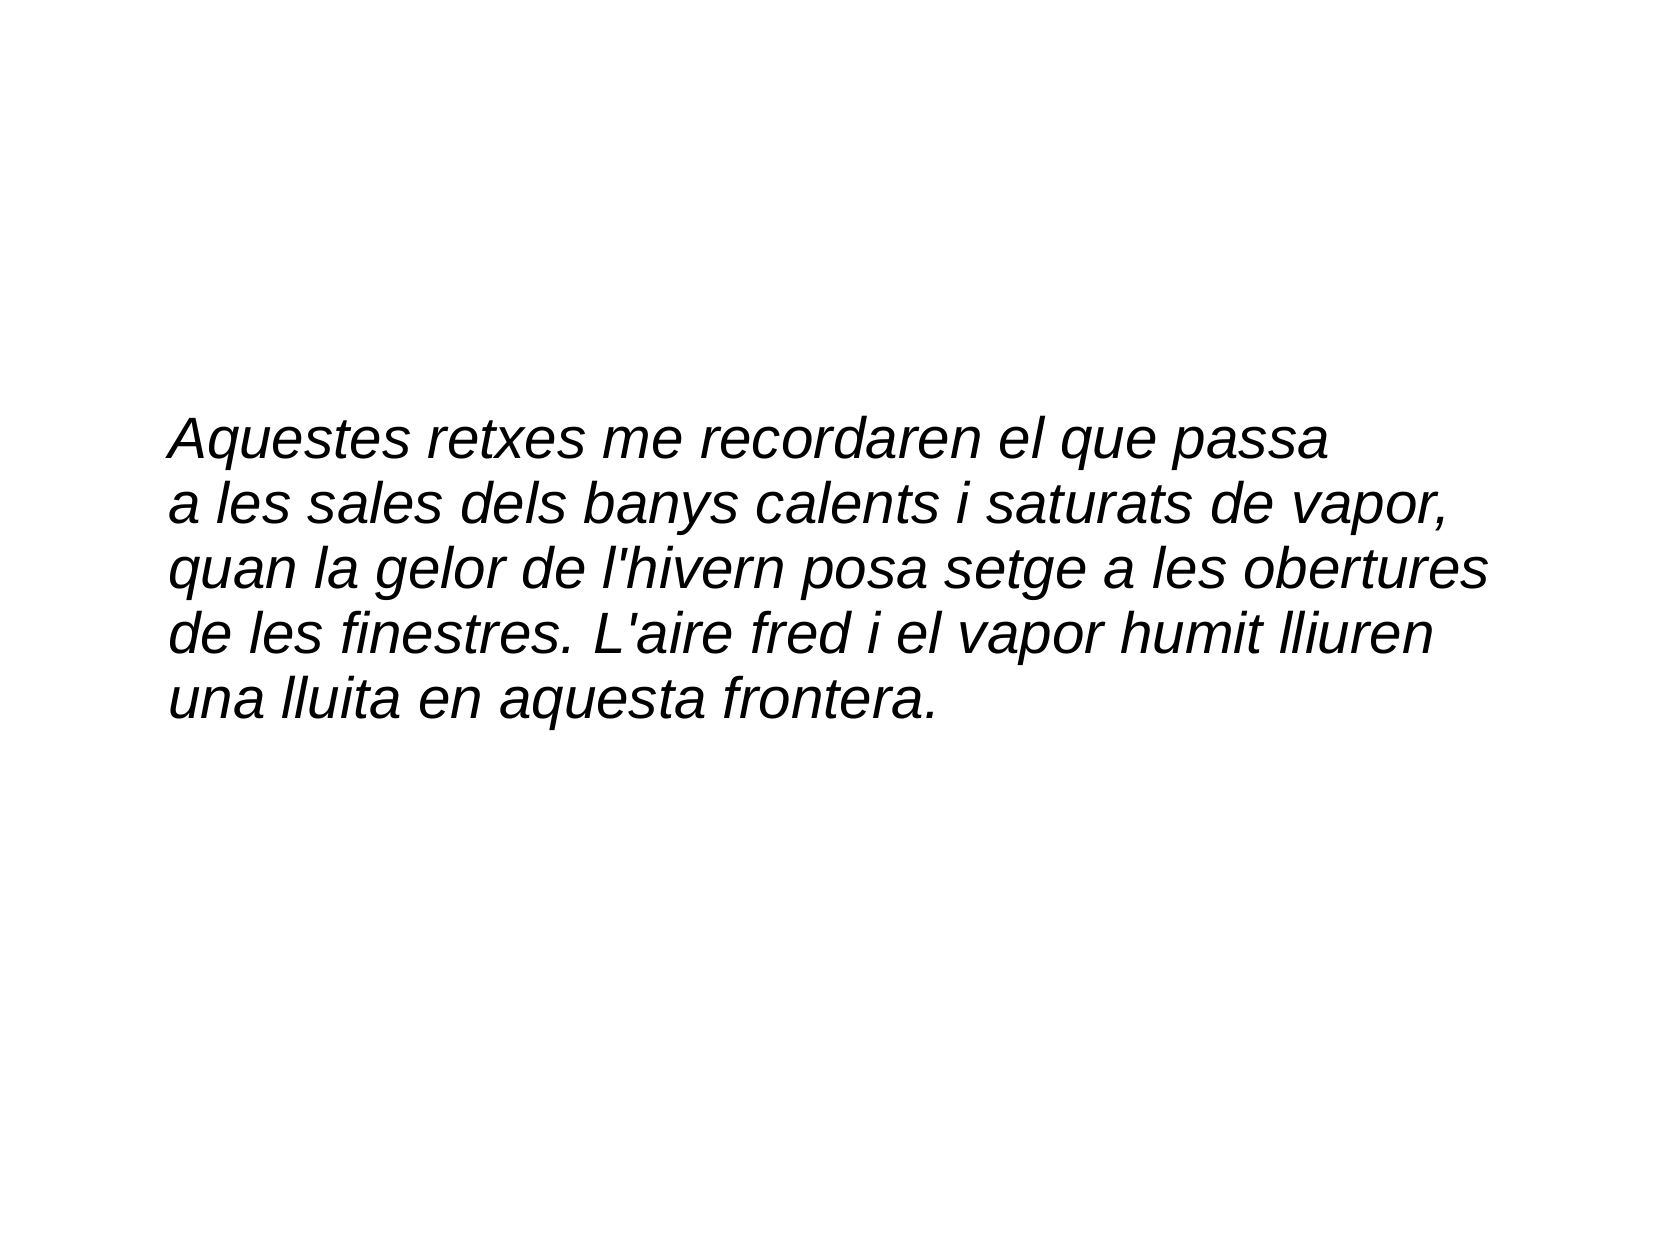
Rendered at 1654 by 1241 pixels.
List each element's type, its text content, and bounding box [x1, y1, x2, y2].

text_box Aquestes retxes me recordaren el que passa a les sales dels banys calents i saturats de vapor, quan la gelor de l'hivern posa setge a les obertures de les finestres. L'aire fred i el vapor humit lliuren una lluita en aquesta frontera. [153, 398, 1508, 739]
